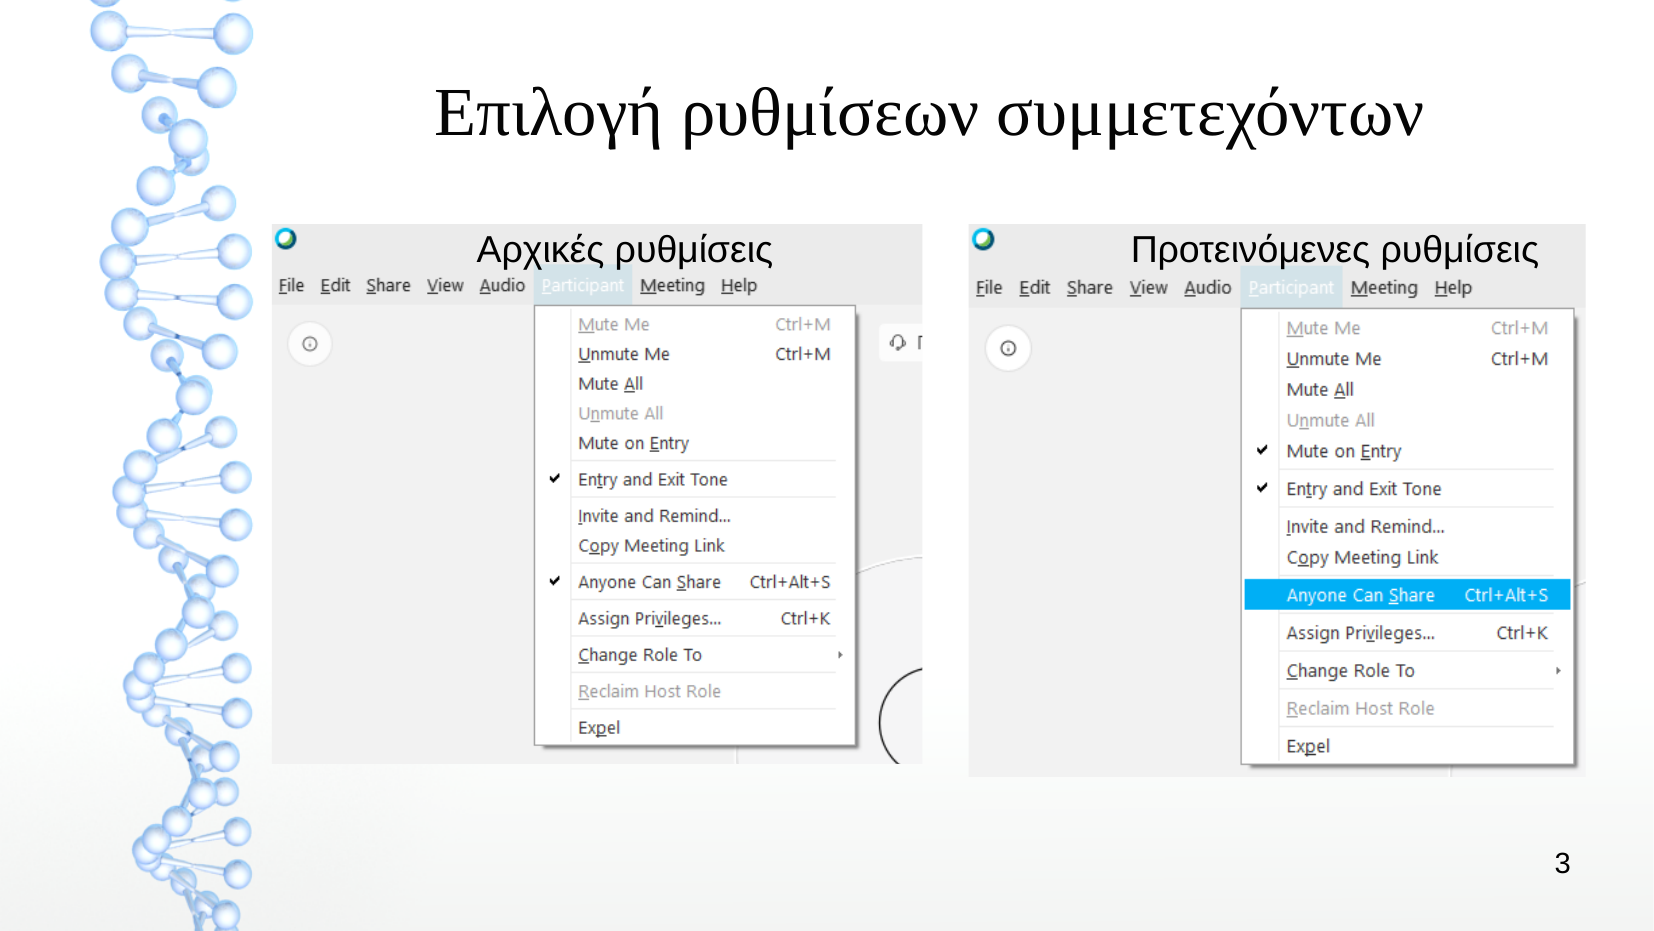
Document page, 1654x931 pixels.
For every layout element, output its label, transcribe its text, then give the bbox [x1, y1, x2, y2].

text_box Αρχικές ρυθμίσεις Προτεινόμενες ρυθμίσεις [377, 221, 1595, 319]
picture [0, 0, 1654, 931]
title Επιλογή ρυθμίσεων συμμετεχόντων [265, 35, 1595, 189]
